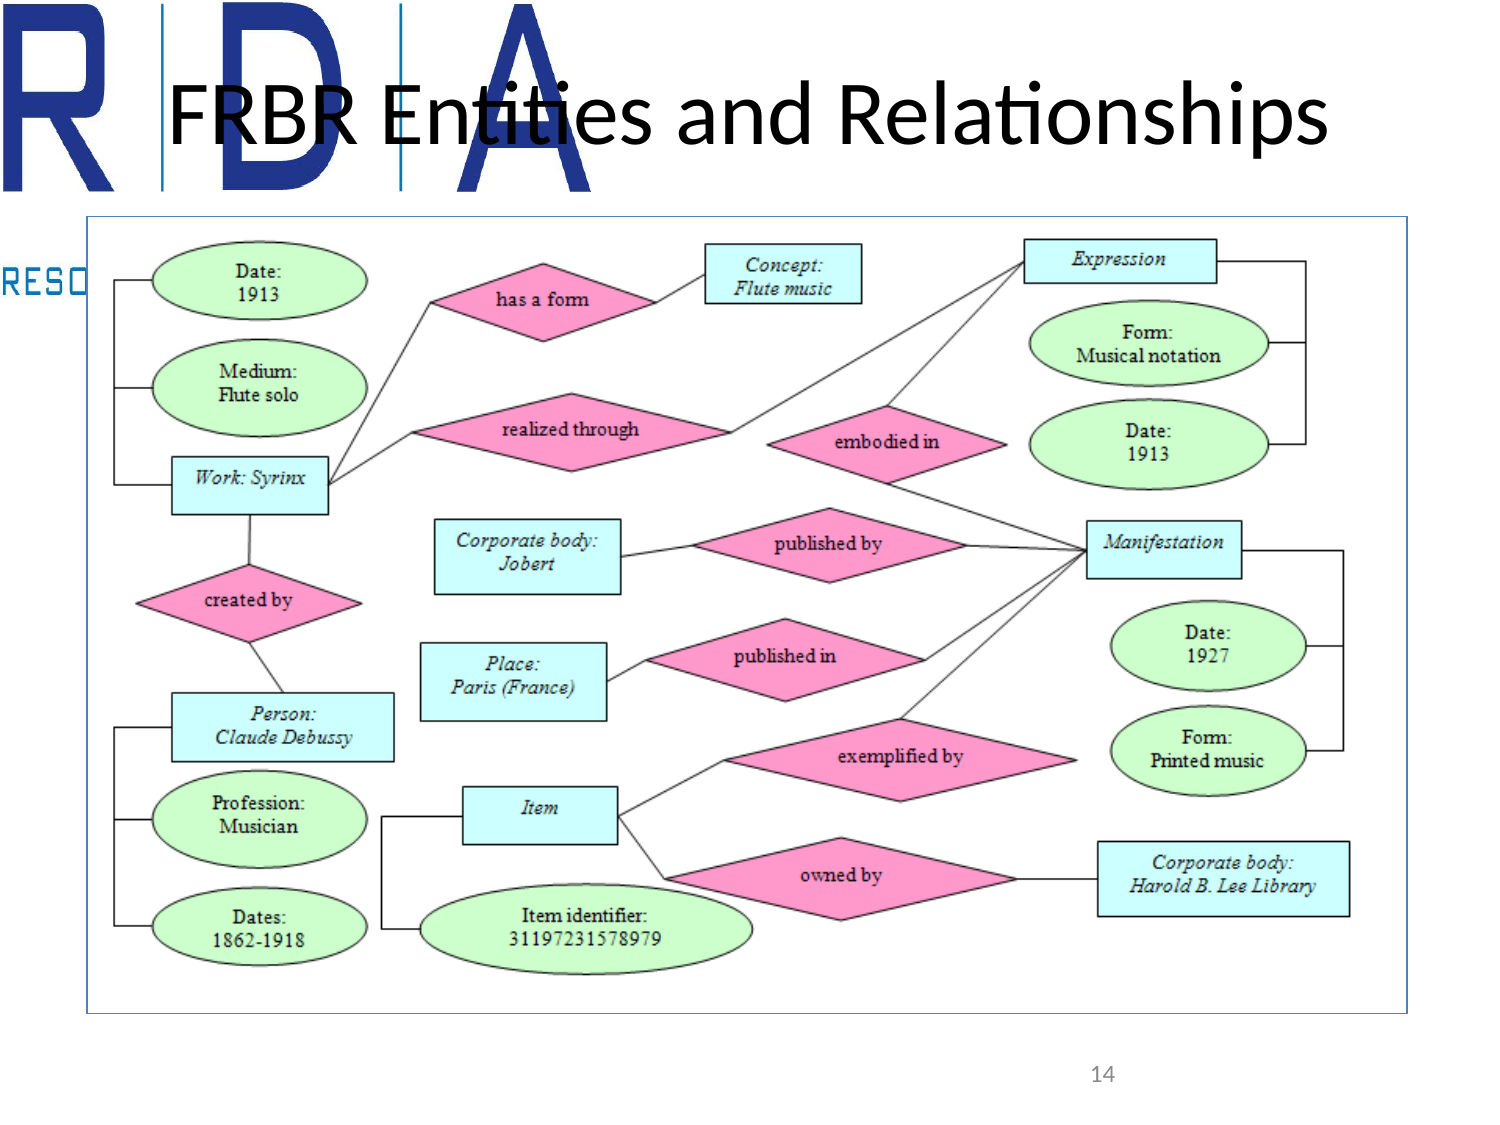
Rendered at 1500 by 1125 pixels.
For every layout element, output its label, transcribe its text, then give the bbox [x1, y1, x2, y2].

picture [87, 217, 1407, 1013]
title FRBR Entities and Relationships [75, 45, 1426, 163]
text_box 14 [1074, 1042, 1426, 1103]
